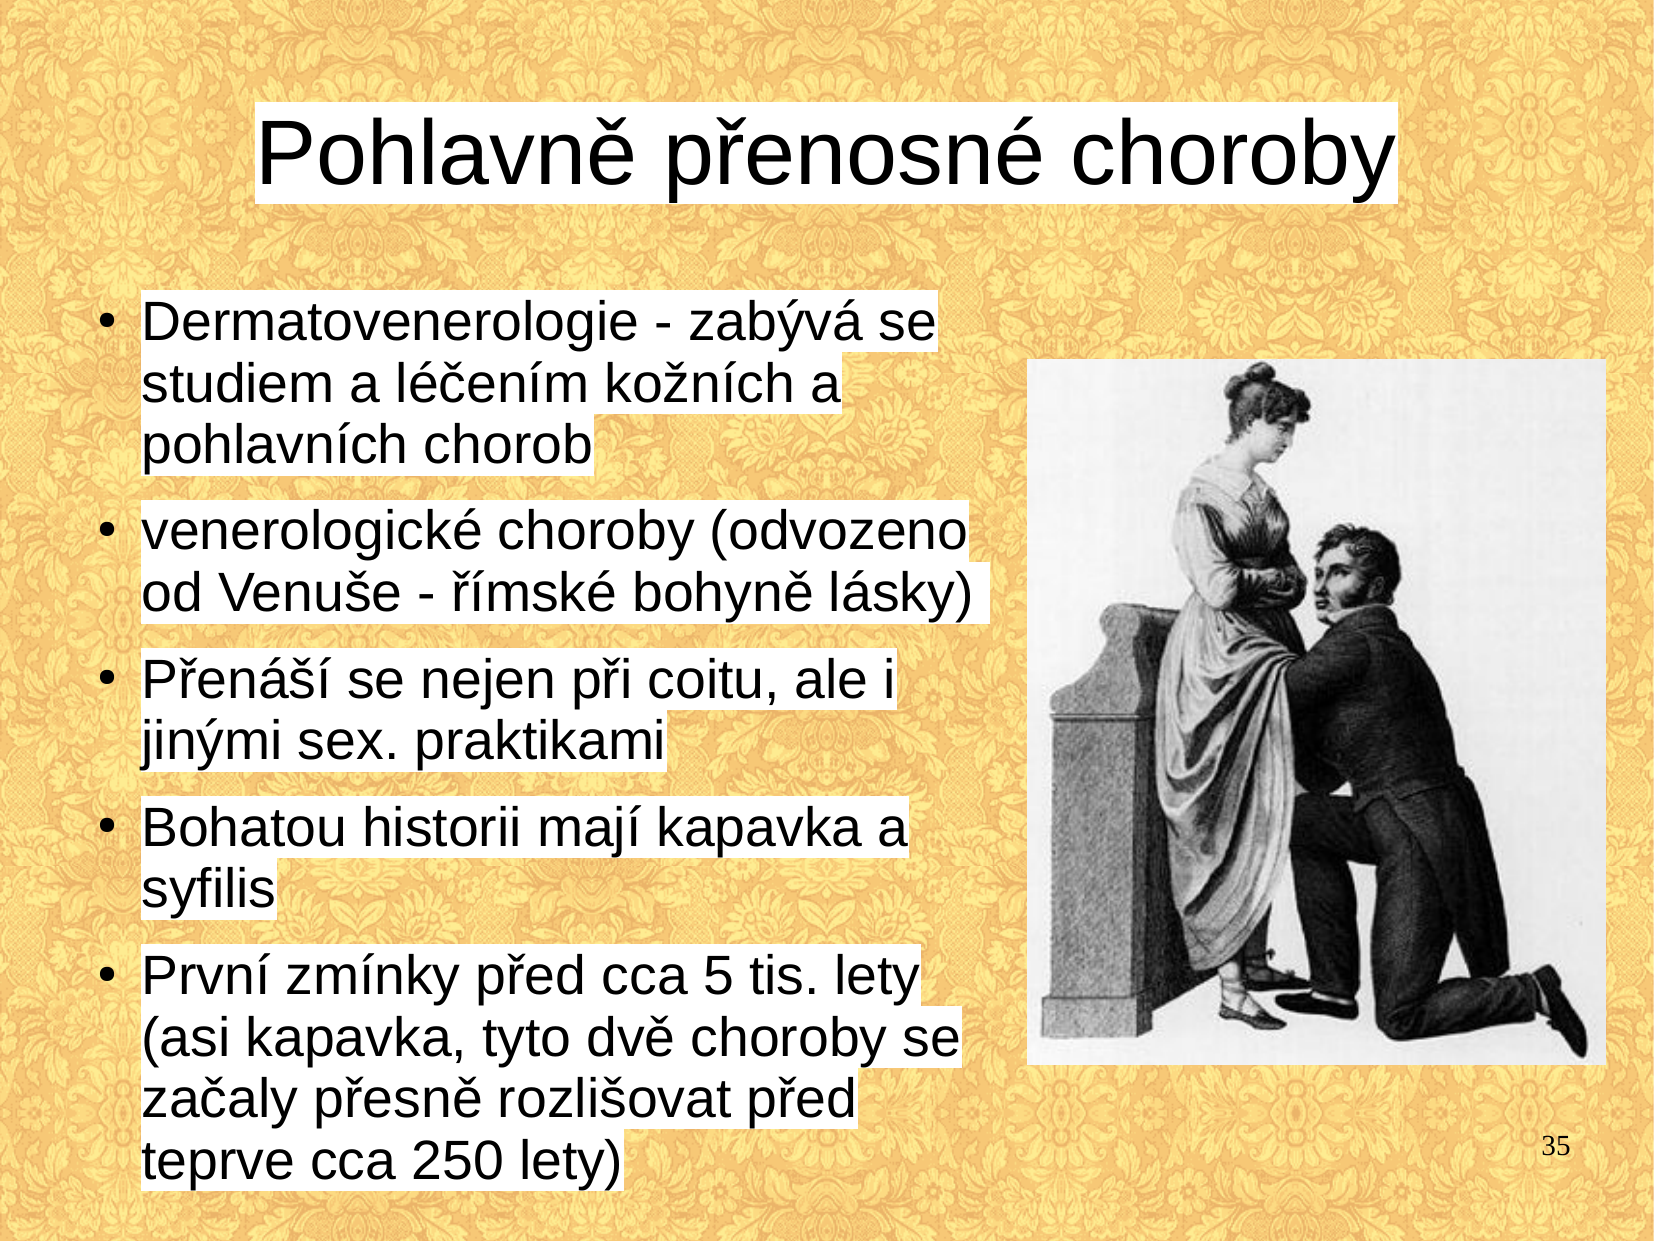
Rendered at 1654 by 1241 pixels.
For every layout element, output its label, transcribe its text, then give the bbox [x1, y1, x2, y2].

picture [0, 0, 1654, 1241]
title Pohlavně přenosné choroby [82, 49, 1571, 257]
list Dermatovenerologie - zabývá se studiem a léčením kožních a pohlavních chorob venerologické choroby (odvozeno od Venuše - římské bohyně lásky) Přenáší se nejen při coitu, ale i jinými sex. praktikami Bohatou historii mají kapavka a syfilis První zmínky před cca 5 tis. lety (asi kapavka, tyto dvě choroby se začaly přesně rozlišovat před teprve cca 250 lety) [82, 290, 993, 1205]
